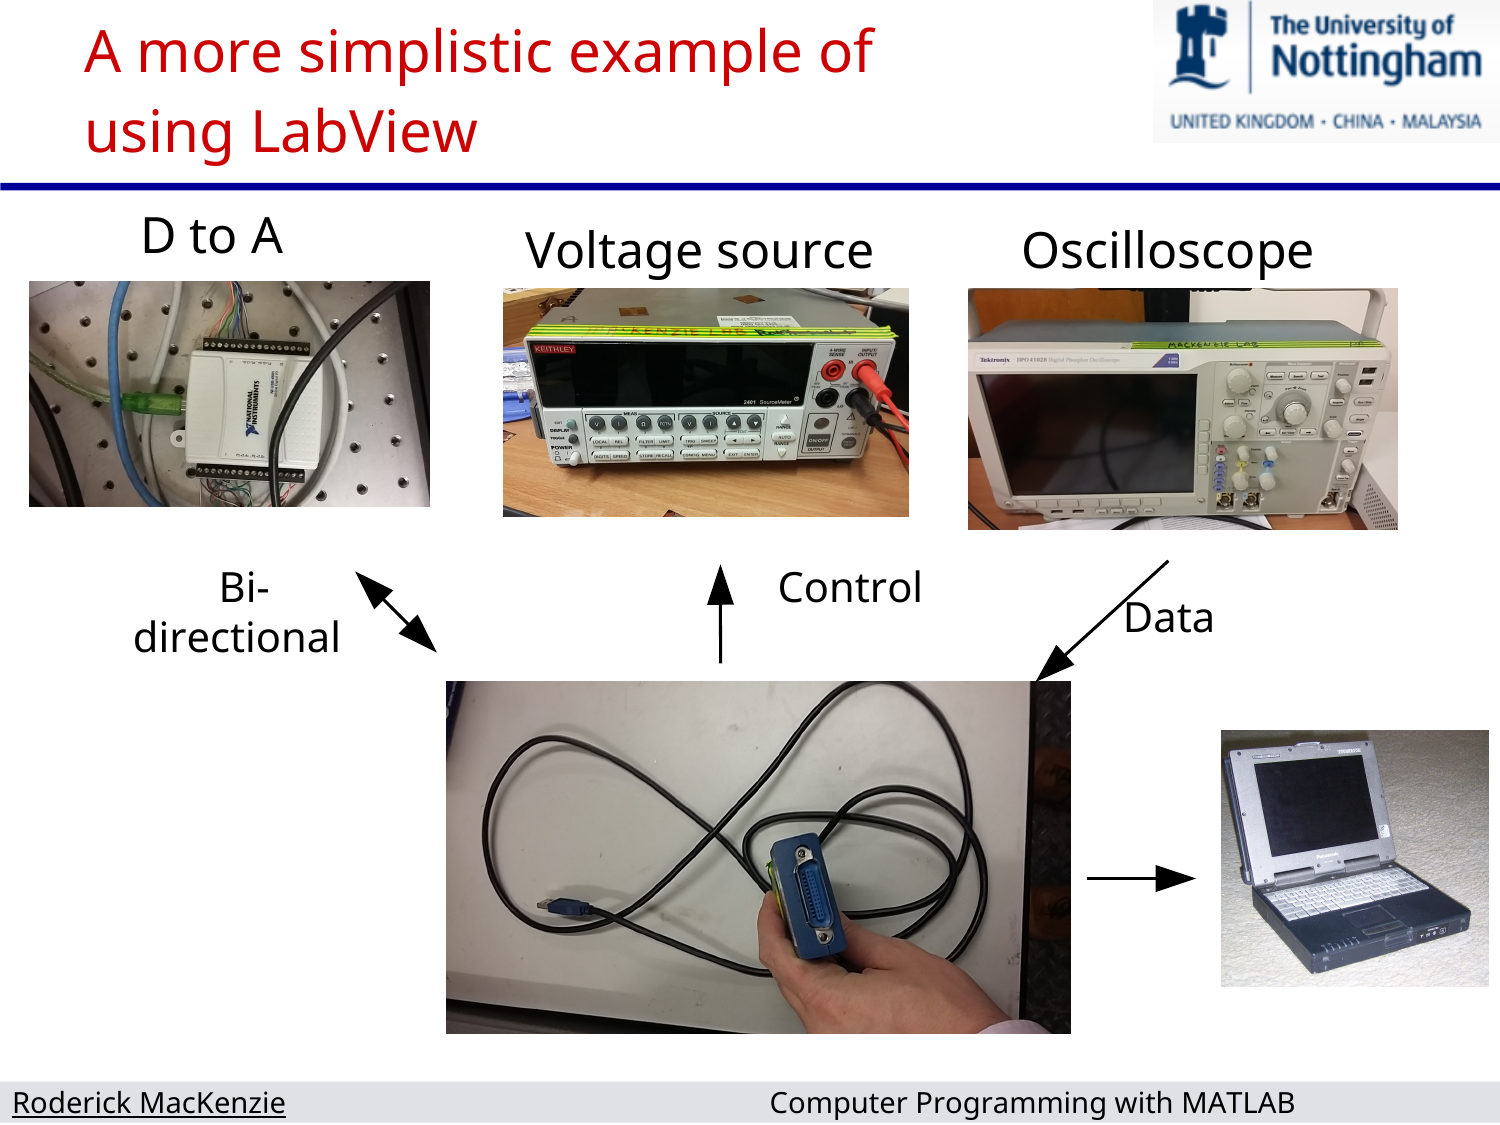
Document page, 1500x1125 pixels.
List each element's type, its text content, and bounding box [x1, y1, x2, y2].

picture [1153, 0, 1500, 143]
picture [968, 288, 1398, 530]
picture [1221, 730, 1489, 987]
text_box Control [748, 553, 995, 669]
text_box Oscilloscope [989, 211, 1383, 288]
picture [29, 281, 430, 507]
text_box D to A [108, 195, 447, 371]
text_box Bi-directional [95, 553, 379, 719]
picture [503, 387, 909, 517]
text_box Voltage source [493, 211, 933, 387]
text_box Data [1093, 582, 1277, 674]
title A more simplistic example of using LabView [69, 14, 1308, 166]
picture [446, 681, 1071, 1034]
